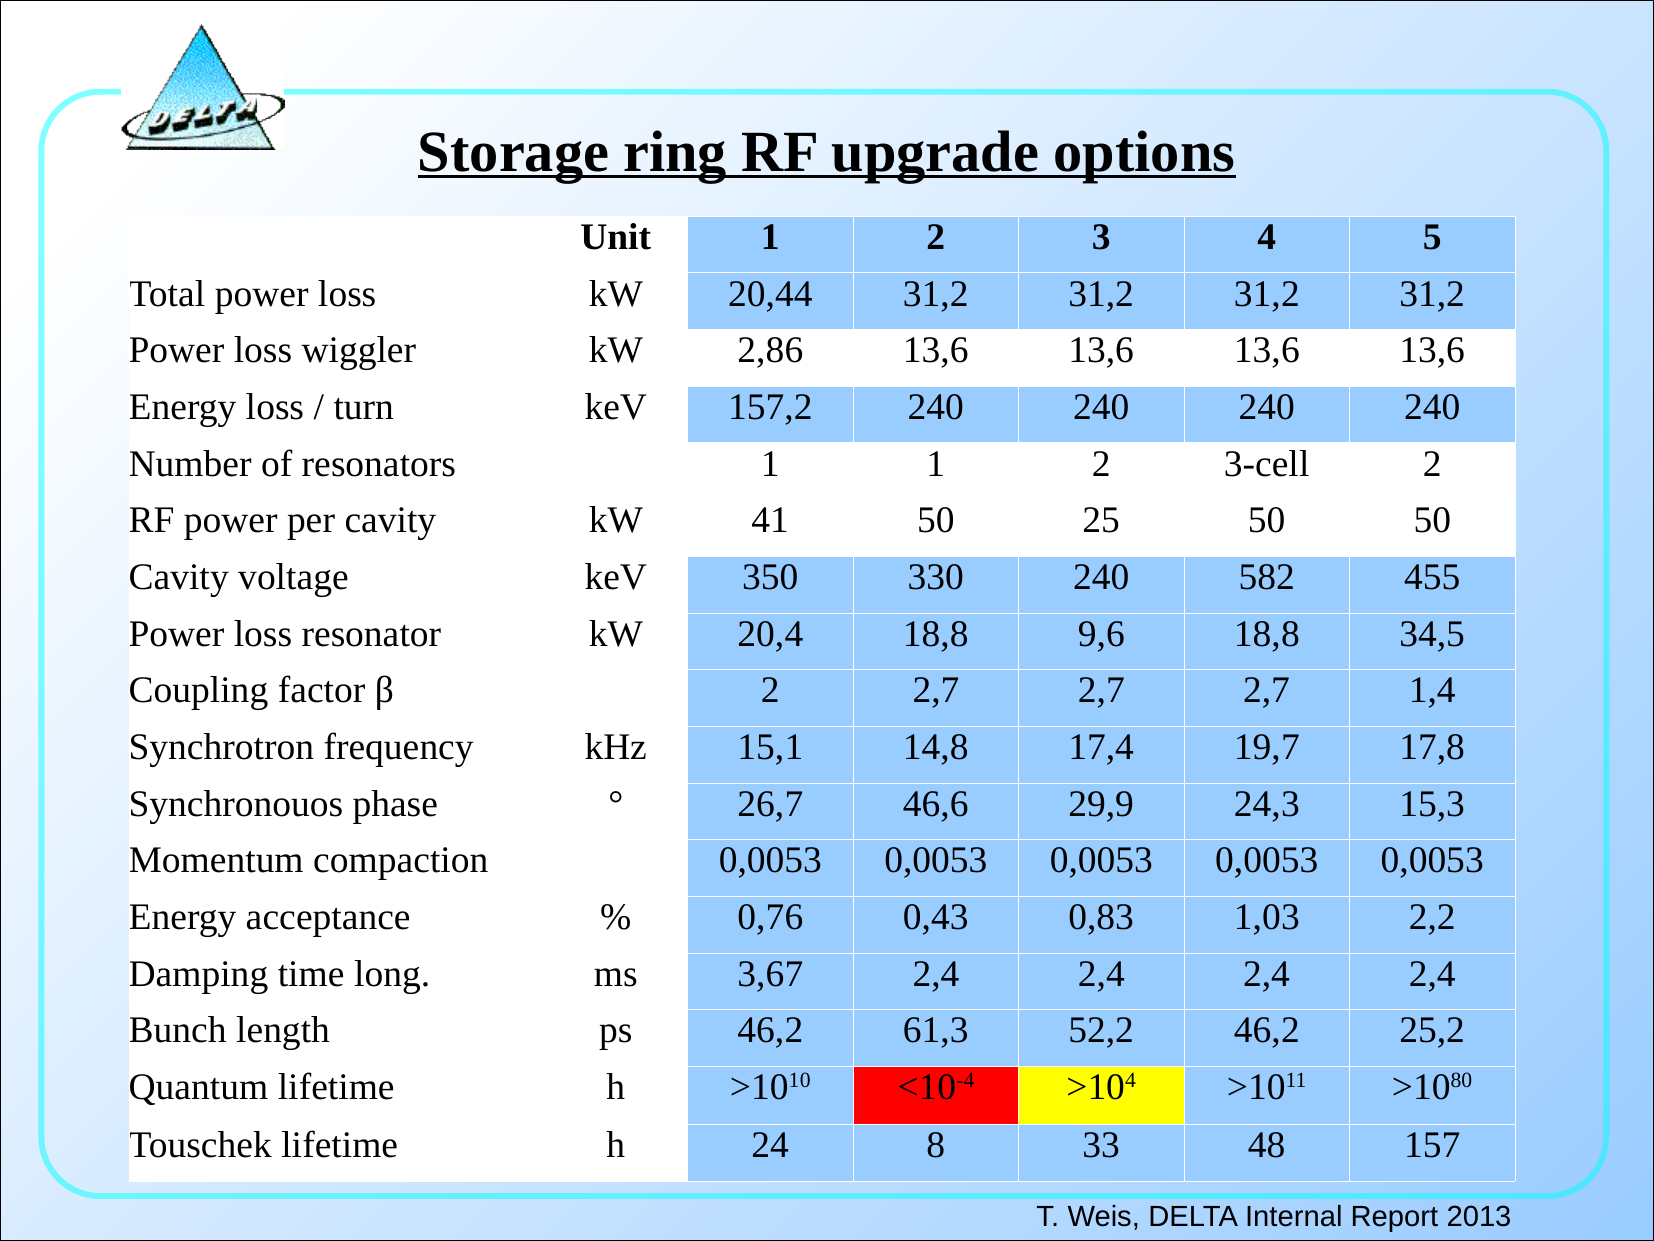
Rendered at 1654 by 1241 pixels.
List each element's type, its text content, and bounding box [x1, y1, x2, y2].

table_cell 33 [1019, 1125, 1184, 1181]
table_cell h [545, 1067, 687, 1124]
table_cell 13,6 [1019, 330, 1184, 386]
table_cell 20,44 [688, 273, 853, 329]
table_cell Energy loss / turn [130, 387, 544, 442]
table_cell 157,2 [688, 387, 853, 442]
table_cell Power loss wiggler [130, 330, 544, 386]
table_cell 13,6 [1350, 330, 1515, 386]
table_cell >1010 [688, 1067, 853, 1124]
table_cell 34,5 [1350, 614, 1515, 669]
table_cell 24 [688, 1125, 853, 1181]
table_cell 350 [688, 557, 853, 613]
table_cell 3,67 [688, 954, 853, 1009]
table_cell Momentum compaction [130, 840, 544, 896]
table_cell 1,4 [1350, 670, 1515, 726]
table_cell 2 [1019, 443, 1184, 499]
table_cell 2,86 [688, 330, 853, 386]
table_cell 19,7 [1185, 727, 1349, 783]
table_cell 18,8 [854, 614, 1018, 669]
table_cell 240 [1350, 387, 1515, 442]
table_cell 52,2 [1019, 1010, 1184, 1066]
table_cell >1080 [1350, 1067, 1515, 1124]
table_cell 31,2 [1019, 273, 1184, 329]
table_cell 25 [1019, 500, 1184, 556]
text_box [45, 95, 1603, 1193]
table_cell 2,4 [854, 954, 1018, 1009]
table_cell 2,4 [1019, 954, 1184, 1009]
table_cell 50 [1185, 500, 1349, 556]
table_cell 330 [854, 557, 1018, 613]
table_cell [545, 670, 687, 726]
table_cell Synchronouos phase [130, 784, 544, 839]
table_cell [545, 840, 687, 896]
table_cell 17,4 [1019, 727, 1184, 783]
table_cell 50 [854, 500, 1018, 556]
table_cell 13,6 [854, 330, 1018, 386]
table_header 5 [1350, 217, 1515, 272]
table_cell 2,4 [1350, 954, 1515, 1009]
table_cell Number of resonators [130, 443, 544, 499]
table_cell 8 [854, 1125, 1018, 1181]
table_cell 31,2 [854, 273, 1018, 329]
table_cell 240 [1185, 387, 1349, 442]
table_cell h [545, 1125, 687, 1181]
table_cell 18,8 [1185, 614, 1349, 669]
table_cell 29,9 [1019, 784, 1184, 839]
picture [120, 23, 285, 150]
table_cell <10-4 [854, 1067, 1018, 1124]
text_box [0, 0, 1654, 1241]
table_cell 2 [688, 670, 853, 726]
table_cell Coupling factor β [130, 670, 544, 726]
table_cell 1,03 [1185, 897, 1349, 953]
table_cell 240 [1019, 387, 1184, 442]
table_cell Quantum lifetime [133, 1076, 150, 1098]
table_cell 1 [688, 443, 853, 499]
table_cell RF power per cavity [130, 500, 544, 556]
table_cell 3-cell [1185, 443, 1349, 499]
table_cell 0,0053 [854, 840, 1018, 896]
table_cell 455 [1350, 557, 1515, 613]
table_cell 0,43 [854, 897, 1018, 953]
table_cell 26,7 [688, 784, 853, 839]
table_cell 2 [1350, 443, 1515, 499]
table_cell 41 [688, 500, 853, 556]
text_box Storage ring RF upgrade options [403, 112, 1251, 193]
table_cell 46,2 [688, 1010, 853, 1066]
table_cell Cavity voltage [130, 557, 544, 613]
table_cell 20,4 [688, 614, 853, 669]
table_cell Touschek lifetime [130, 1125, 544, 1181]
table_cell 15,3 [1350, 784, 1515, 839]
table_cell 157 [1350, 1125, 1515, 1181]
table_cell ps [545, 1010, 687, 1066]
table_cell kW [545, 273, 687, 329]
table_cell Quantum lifetime [130, 1067, 544, 1124]
table_cell kW [545, 330, 687, 386]
table_cell 0,0053 [1185, 840, 1349, 896]
table_cell 0,0053 [688, 840, 853, 896]
table_cell kW [545, 500, 687, 556]
table_cell 24,3 [1185, 784, 1349, 839]
table_cell 0,0053 [1350, 840, 1515, 896]
table_cell 17,8 [1350, 727, 1515, 783]
table_cell 46,2 [1185, 1010, 1349, 1066]
table_cell 582 [1185, 557, 1349, 613]
table_cell >104 [1019, 1067, 1184, 1124]
table_cell 2,7 [1019, 670, 1184, 726]
table_cell 2,7 [854, 670, 1018, 726]
table_cell kHz [545, 727, 687, 783]
table_cell 48 [1185, 1125, 1349, 1181]
table_cell 13,6 [1185, 330, 1349, 386]
table_header 3 [1019, 217, 1184, 272]
table_cell Synchrotron frequency [130, 727, 544, 783]
table_header [130, 217, 544, 272]
table_header Unit [545, 217, 687, 272]
table_header 1 [688, 217, 853, 272]
table_cell kW [545, 614, 687, 669]
table_cell 25,2 [1350, 1010, 1515, 1066]
table_cell 0,83 [1019, 897, 1184, 953]
table_cell 50 [1350, 500, 1515, 556]
table_cell % [545, 897, 687, 953]
table_cell 240 [854, 387, 1018, 442]
table_cell 1 [854, 443, 1018, 499]
table_cell 240 [1019, 557, 1184, 613]
table_header 2 [854, 217, 1018, 272]
table_cell 2,4 [1185, 954, 1349, 1009]
table_cell Bunch length [130, 1010, 544, 1066]
table_cell 2,7 [1185, 670, 1349, 726]
table_header 4 [1185, 217, 1349, 272]
table_cell 46,6 [854, 784, 1018, 839]
table_cell keV [545, 557, 687, 613]
table_cell Total power loss [130, 273, 544, 329]
table_cell Energy acceptance [130, 897, 544, 953]
table_cell ° [545, 784, 687, 839]
table_cell 61,3 [854, 1010, 1018, 1066]
table_cell 0,76 [688, 897, 853, 953]
table_cell Damping time long. [130, 954, 544, 1009]
table_cell Power loss resonator [130, 614, 544, 669]
table_cell 9,6 [1019, 614, 1184, 669]
table_cell 0,0053 [1019, 840, 1184, 896]
table_cell 31,2 [1350, 273, 1515, 329]
table_cell 31,2 [1185, 273, 1349, 329]
table_cell [545, 443, 687, 499]
text_box T. Weis, DELTA Internal Report 2013 [1021, 1199, 1527, 1241]
table_cell keV [545, 387, 687, 442]
table_cell 2,2 [1350, 897, 1515, 953]
table_cell 15,1 [688, 727, 853, 783]
table_cell >1011 [1185, 1067, 1349, 1124]
table_cell 14,8 [854, 727, 1018, 783]
table_cell ms [545, 954, 687, 1009]
